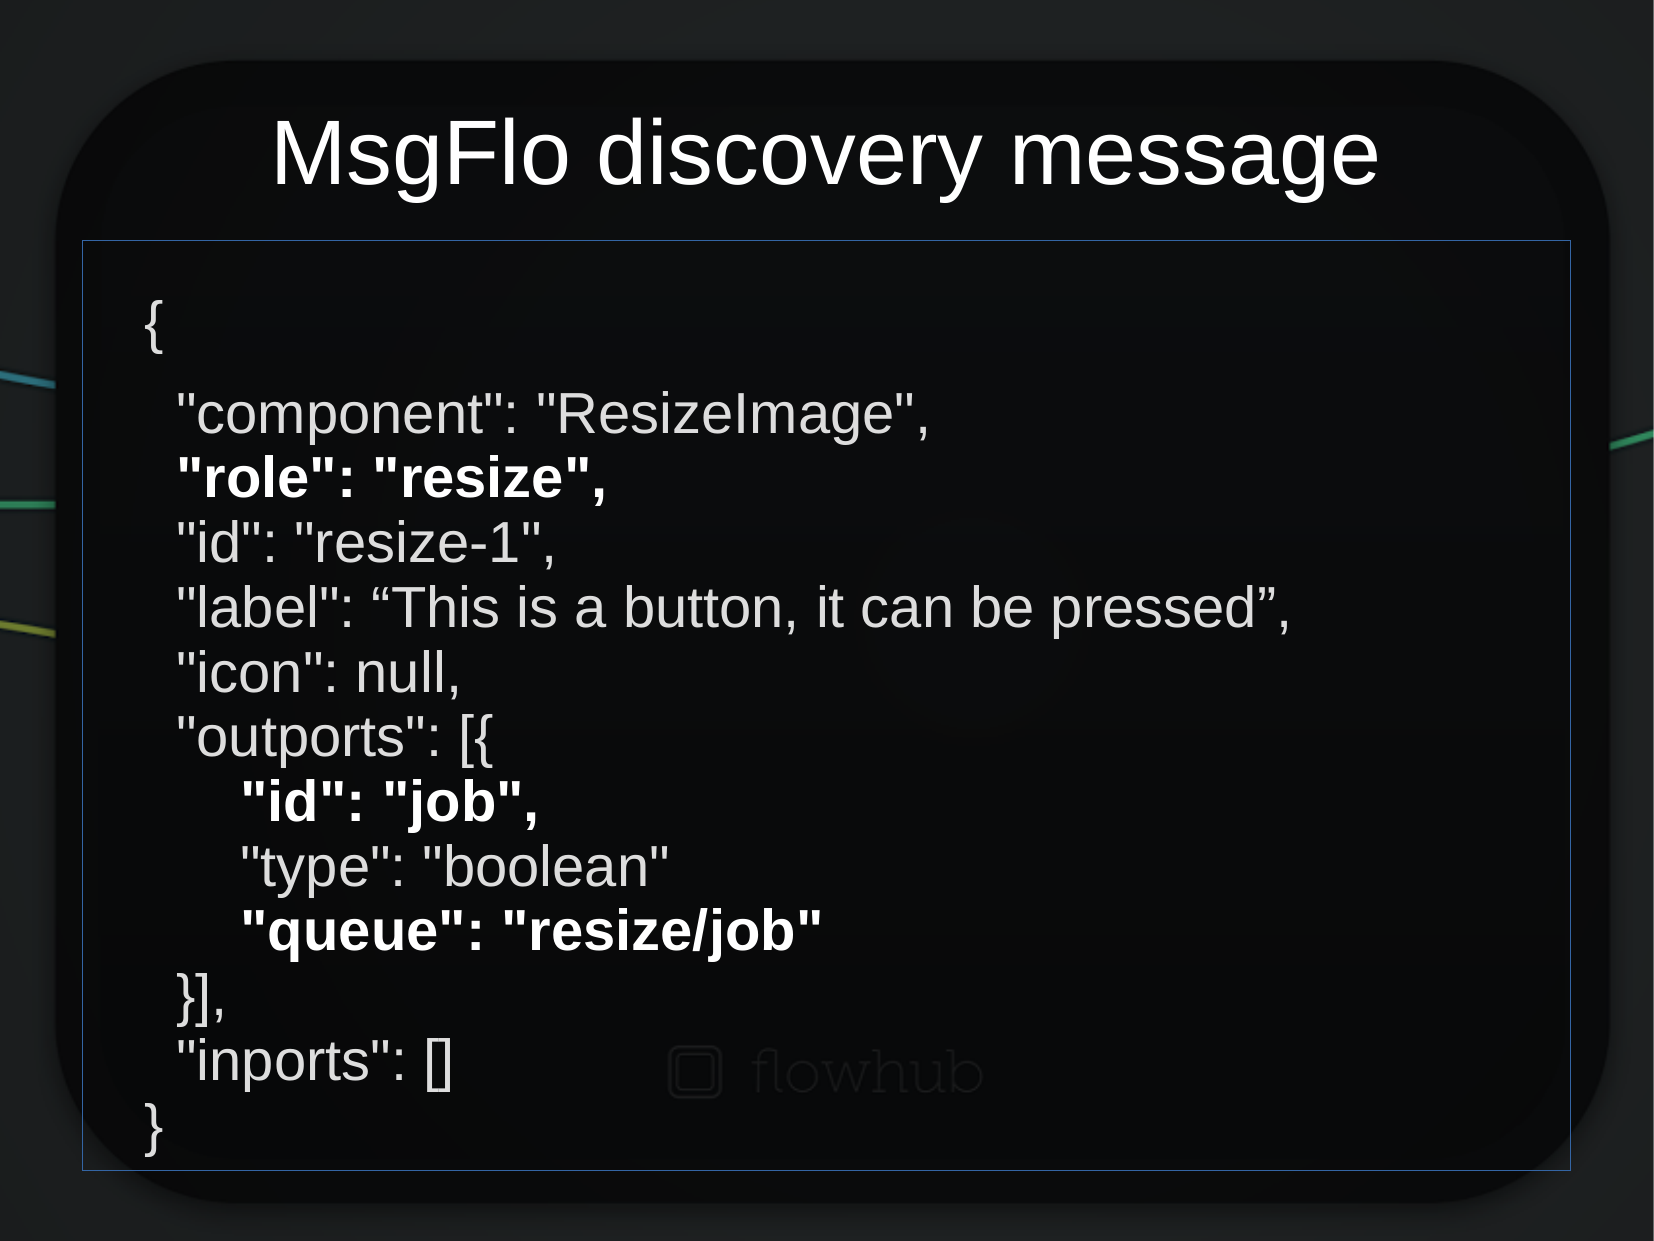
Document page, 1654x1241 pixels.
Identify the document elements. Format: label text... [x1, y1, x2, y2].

title MsgFlo discovery message [82, 49, 1571, 240]
text_box [82, 240, 1571, 1171]
picture [0, 0, 1654, 1241]
